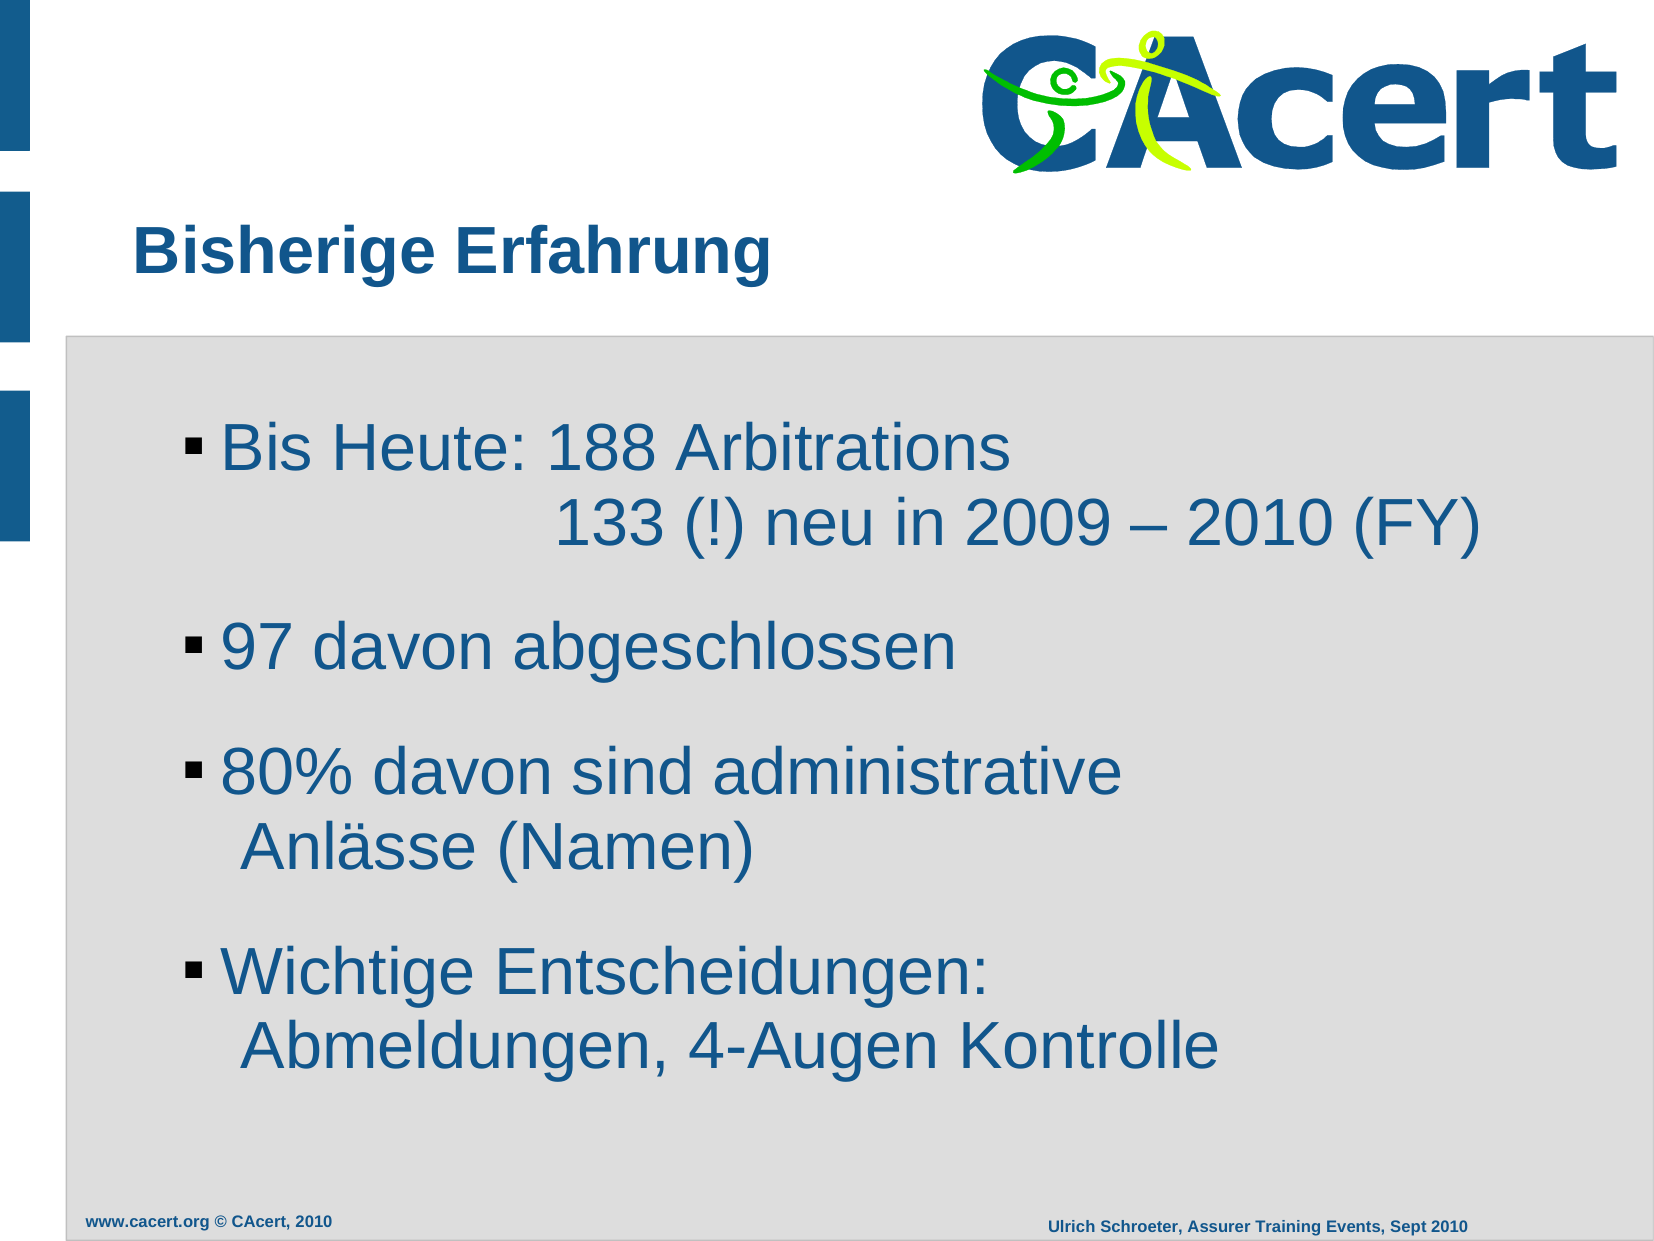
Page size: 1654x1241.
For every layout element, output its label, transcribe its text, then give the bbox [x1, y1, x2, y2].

text_box Bisherige Erfahrung [118, 191, 789, 296]
list Bis Heute: 188 Arbitrations 133 (!) neu in 2009 – 2010 (FY) 97 davon abgeschlossen 80% davon sind administrative Anlässe (Namen) Wichtige Entscheidungen: Abmeldungen, 4-Augen Kontrolle [177, 365, 1508, 1128]
